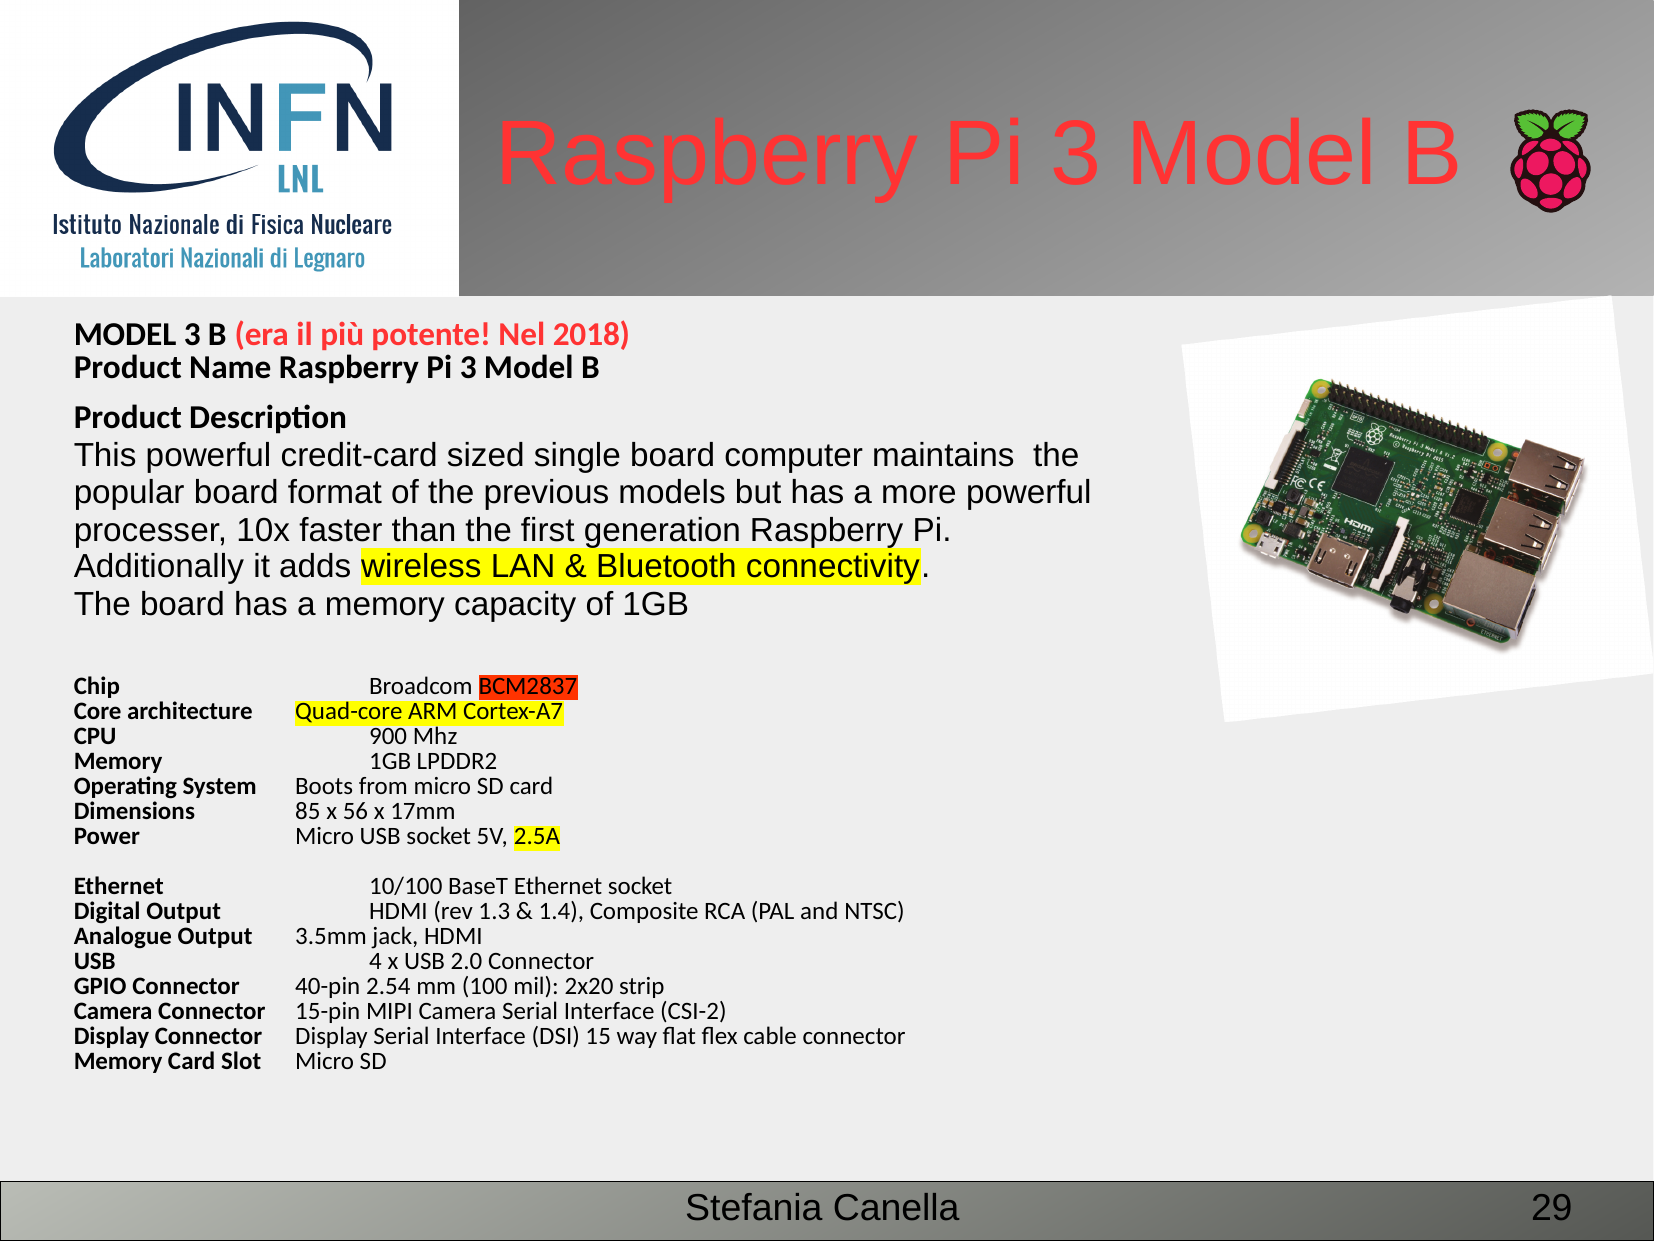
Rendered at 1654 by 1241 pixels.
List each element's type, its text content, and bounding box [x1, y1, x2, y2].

text_box 34 [1516, 1178, 1654, 1241]
text_box MODEL 3 B (era il più potente! Nel 2018) Product Name Raspberry Pi 3 Model B Product Description This powerful credit-card sized single board computer maintains the popular board format of the previous models but has a more powerful processer, 10x faster than the first generation Raspberry Pi. Additionally it adds wireless LAN & Bluetooth connectivity. The board has a memory capacity of 1GB [59, 312, 1211, 668]
text_box [0, 1181, 670, 1241]
text_box [984, 1181, 1516, 1241]
picture [0, 0, 459, 297]
text_box [459, 0, 1654, 296]
picture [1181, 295, 1654, 722]
text_box Stefania Canella [670, 1178, 984, 1241]
text_box Chip Broadcom BCM2837 Core architecture Quad-core ARM Cortex-A7 CPU 900 Mhz Memory 1GB LPDDR2 Operating System Boots from micro SD card Dimensions 85 x 56 x 17mm Power Micro USB socket 5V, 2.5A Ethernet 10/100 BaseT Ethernet socket Digital Output HDMI (rev 1.3 & 1.4), Composite RCA (PAL and NTSC) Analogue Output 3.5mm jack, HDMI USB 4 x USB 2.0 Connector GPIO Connector 40-pin 2.54 mm (100 mil): 2x20 strip Camera Connector 15-pin MIPI Camera Serial Interface (CSI-2) Display Connector Display Serial Interface (DSI) 15 way flat flex cable connector Memory Card Slot Micro SD [59, 668, 1477, 1152]
title Raspberry Pi 3 Model B [459, 49, 1571, 257]
